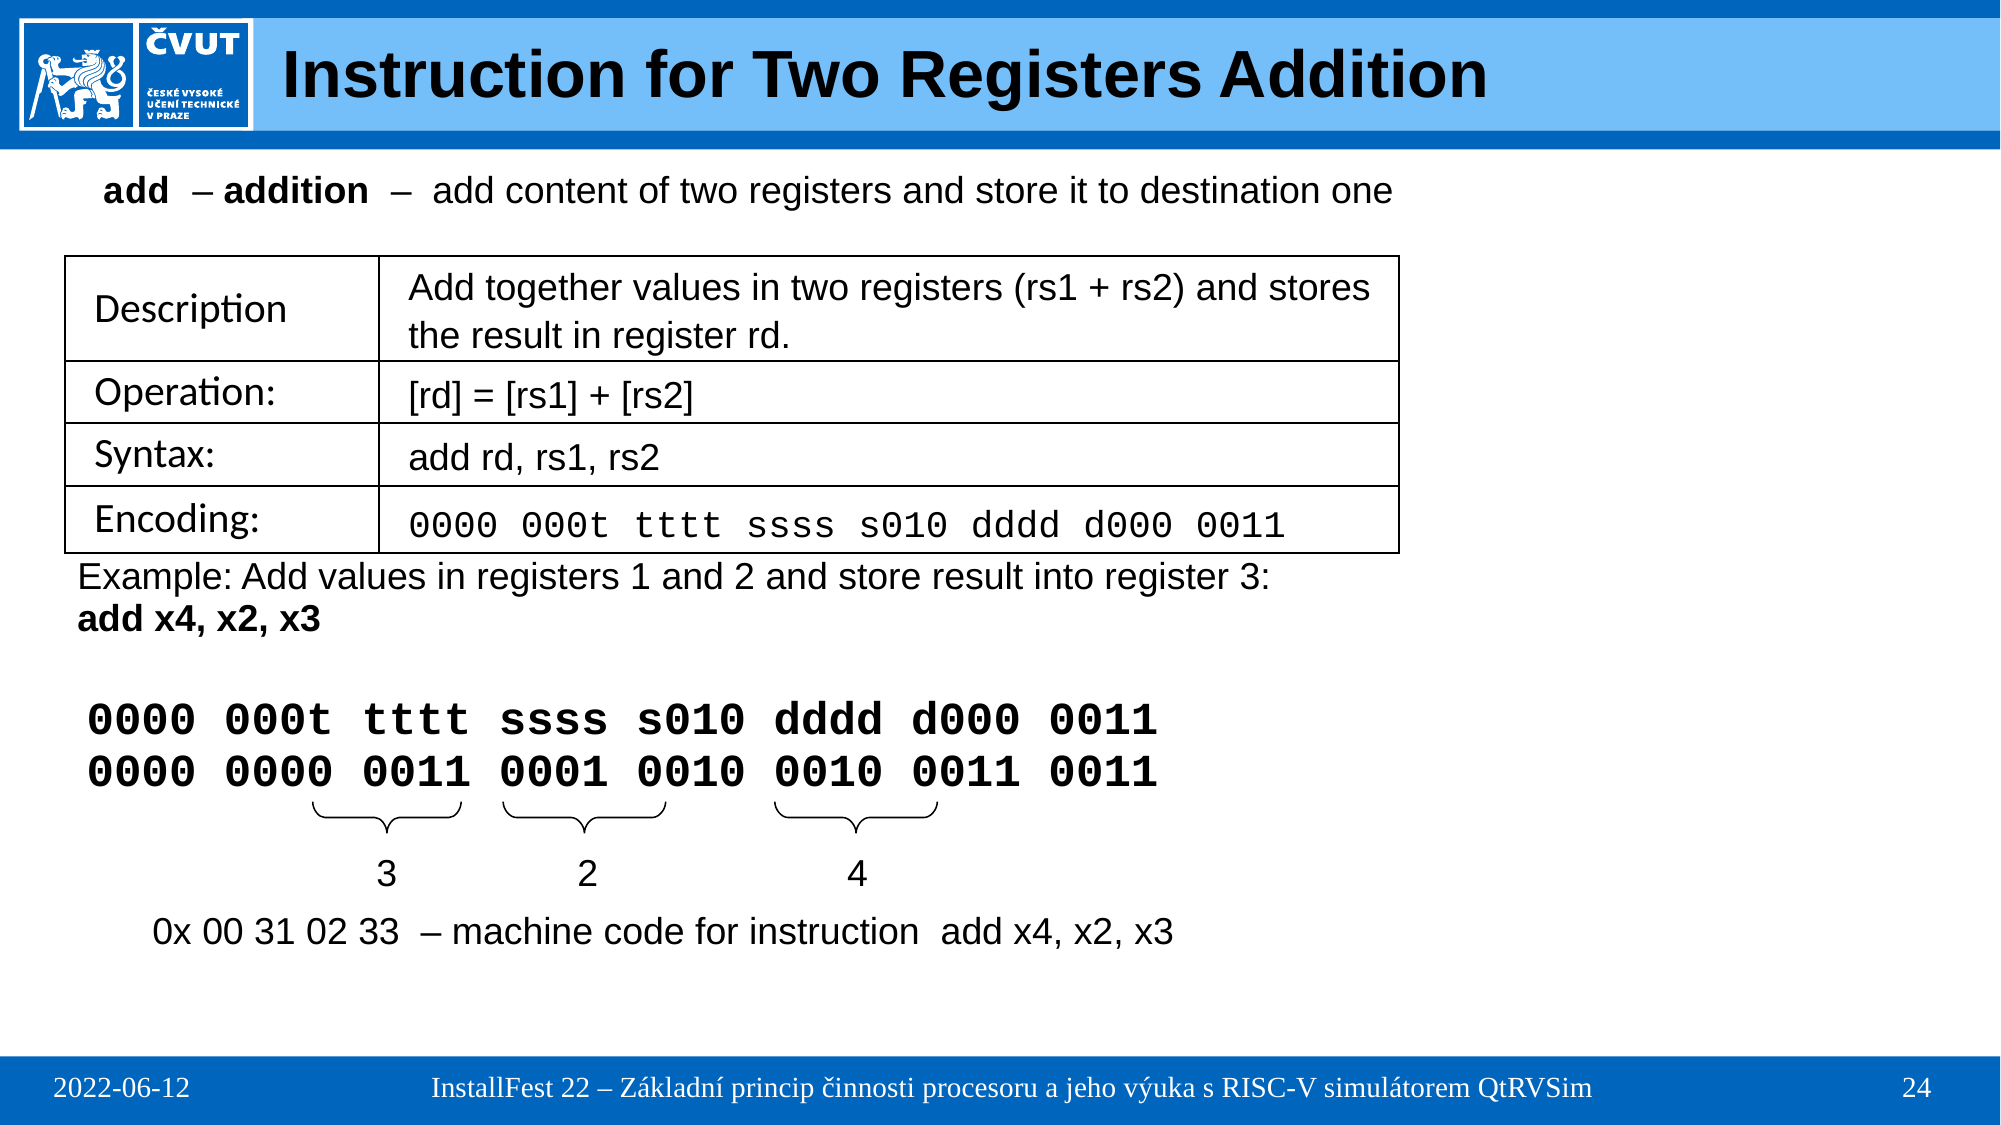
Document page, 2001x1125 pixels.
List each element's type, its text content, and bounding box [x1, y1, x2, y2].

text_box Example: Add values in registers 1 and 2 and store result into register 3: add x4, x2, x3 [62, 547, 1351, 647]
title Instruction for Two Registers Addition [253, 18, 2001, 131]
table_cell Syntax: [66, 424, 378, 485]
table_cell Encoding: [66, 487, 378, 547]
table_header Add together values in two registers (rs1 + rs2) and stores the result in register rd. [380, 265, 1398, 360]
table_cell add rd, rs1, rs2 [380, 424, 1398, 485]
text_box 3 [349, 844, 425, 902]
text_box add – addition – add content of two registers and store it to destination one [87, 162, 1444, 265]
table_header Description [66, 257, 378, 360]
text_box 0x 00 31 02 33 – machine code for instruction add x4, x2, x3 [137, 903, 1341, 1044]
text_box 2 [550, 844, 626, 902]
table_cell Operation: [66, 362, 378, 422]
text_box 0000 000t tttt ssss s010 dddd d000 0011 0000 0000 0011 0001 0010 0010 0011 0011 [71, 688, 1185, 808]
table_cell 0000 000t tttt ssss s010 dddd d000 0011 [380, 487, 1398, 552]
text_box 4 [744, 844, 970, 903]
table_cell [rd] = [rs1] + [rs2] [380, 362, 1398, 422]
